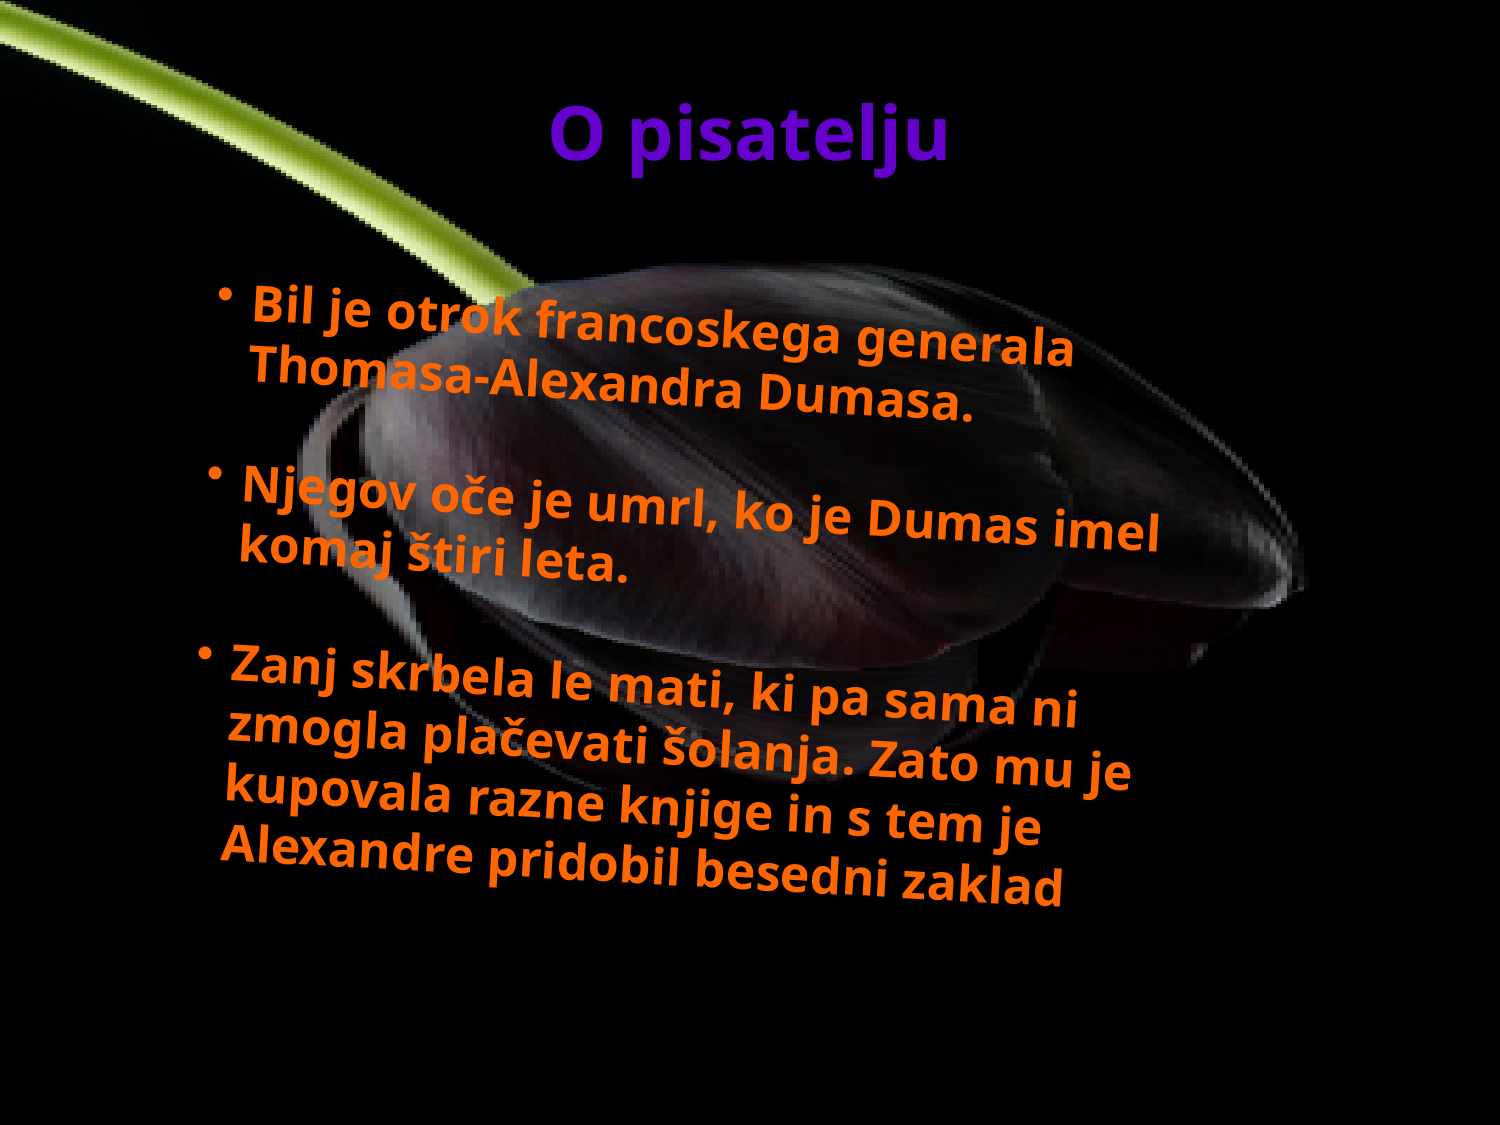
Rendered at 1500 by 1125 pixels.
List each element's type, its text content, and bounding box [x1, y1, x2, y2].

text_box Bil je otrok francoskega generala Thomasa-Alexandra Dumasa. Njegov oče je umrl, ko je Dumas imel komaj štiri leta. Zanj skrbela le mati, ki pa sama ni zmogla plačevati šolanja. Zato mu je kupovala razne knjige in s tem je Alexandre pridobil besedni zaklad [163, 261, 1286, 1041]
text_box O pisatelju [336, 78, 1164, 492]
picture [0, 0, 1500, 1125]
